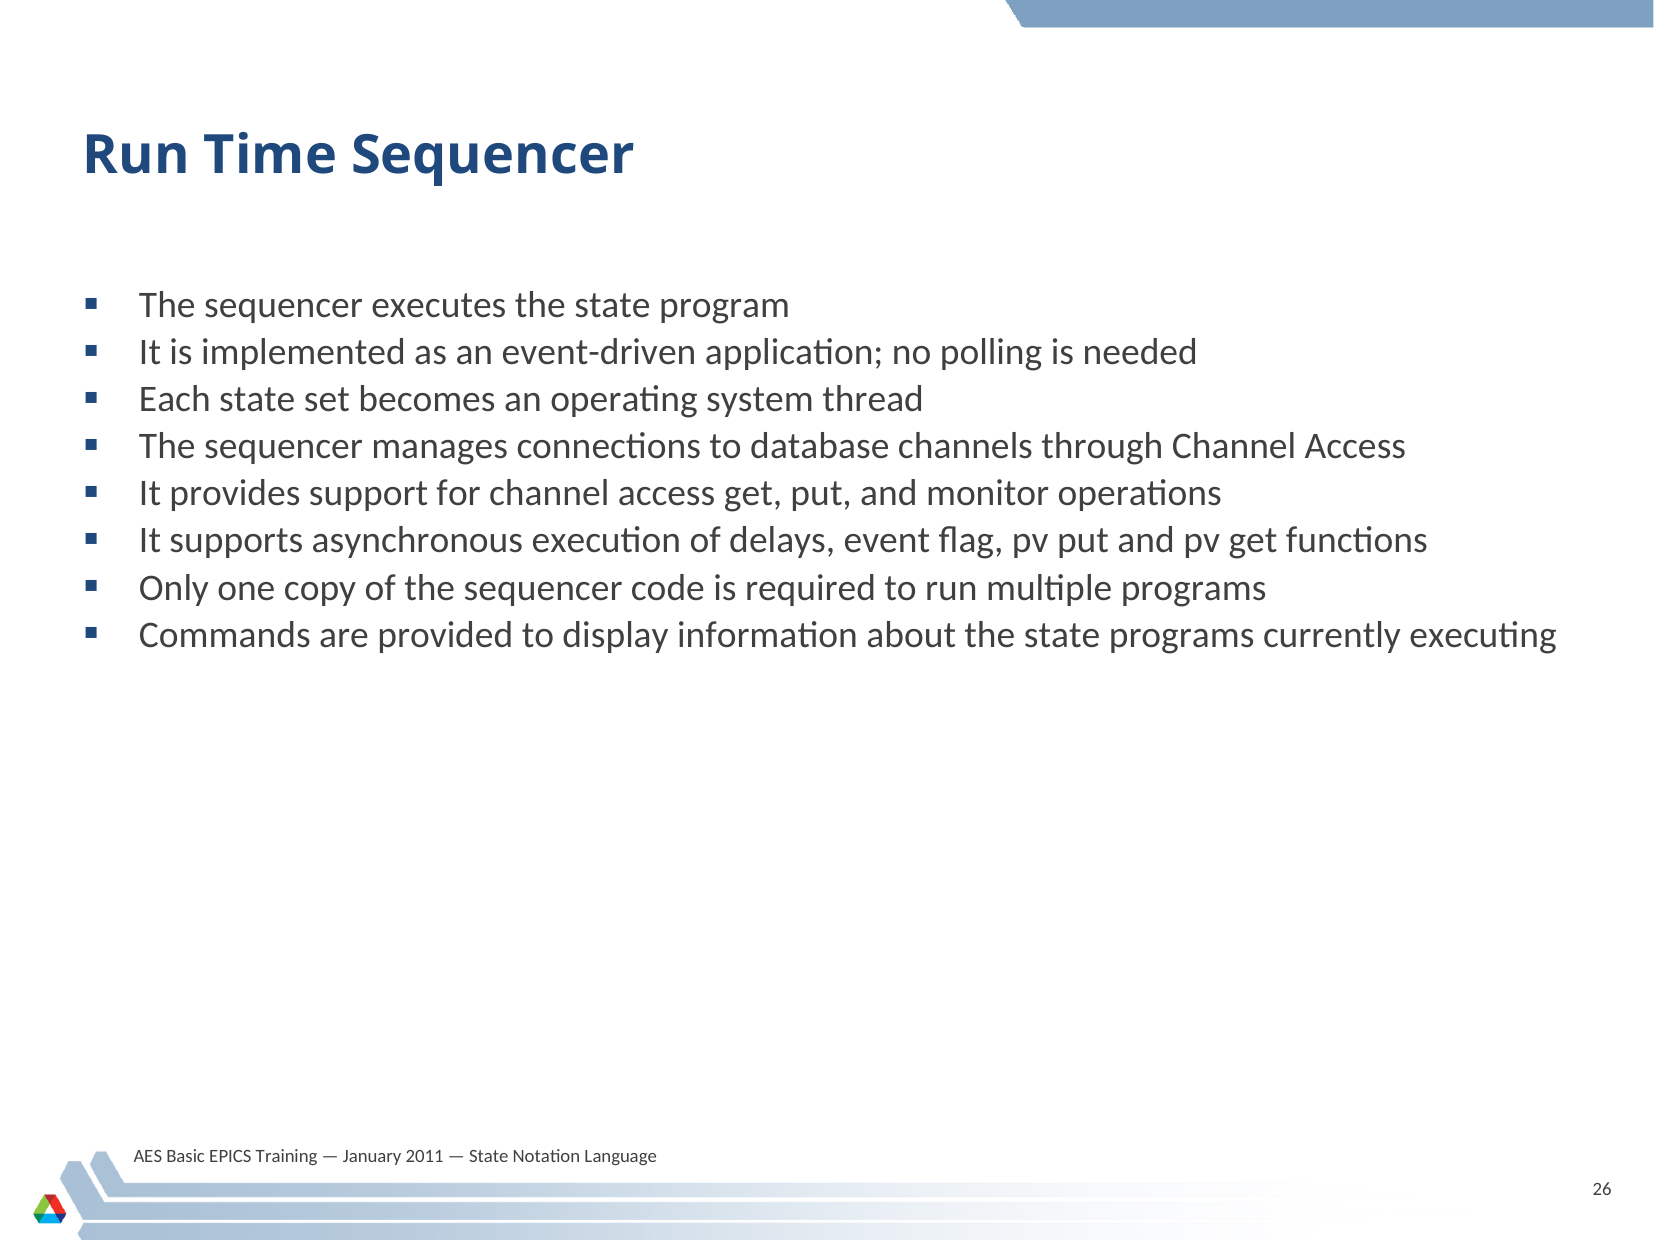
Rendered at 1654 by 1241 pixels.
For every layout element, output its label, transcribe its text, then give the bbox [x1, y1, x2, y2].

list The sequencer executes the state program It is implemented as an event-driven application; no polling is needed Each state set becomes an operating system thread The sequencer manages connections to database channels through Channel Access It provides support for channel access get, put, and monitor operations It supports asynchronous execution of delays, event flag, pv put and pv get functions Only one copy of the sequencer code is required to run multiple programs Commands are provided to display information about the state programs currently executing [82, 289, 1571, 834]
picture [0, 0, 1654, 29]
title Run Time Sequencer [82, 49, 1571, 257]
picture [0, 1143, 1654, 1240]
